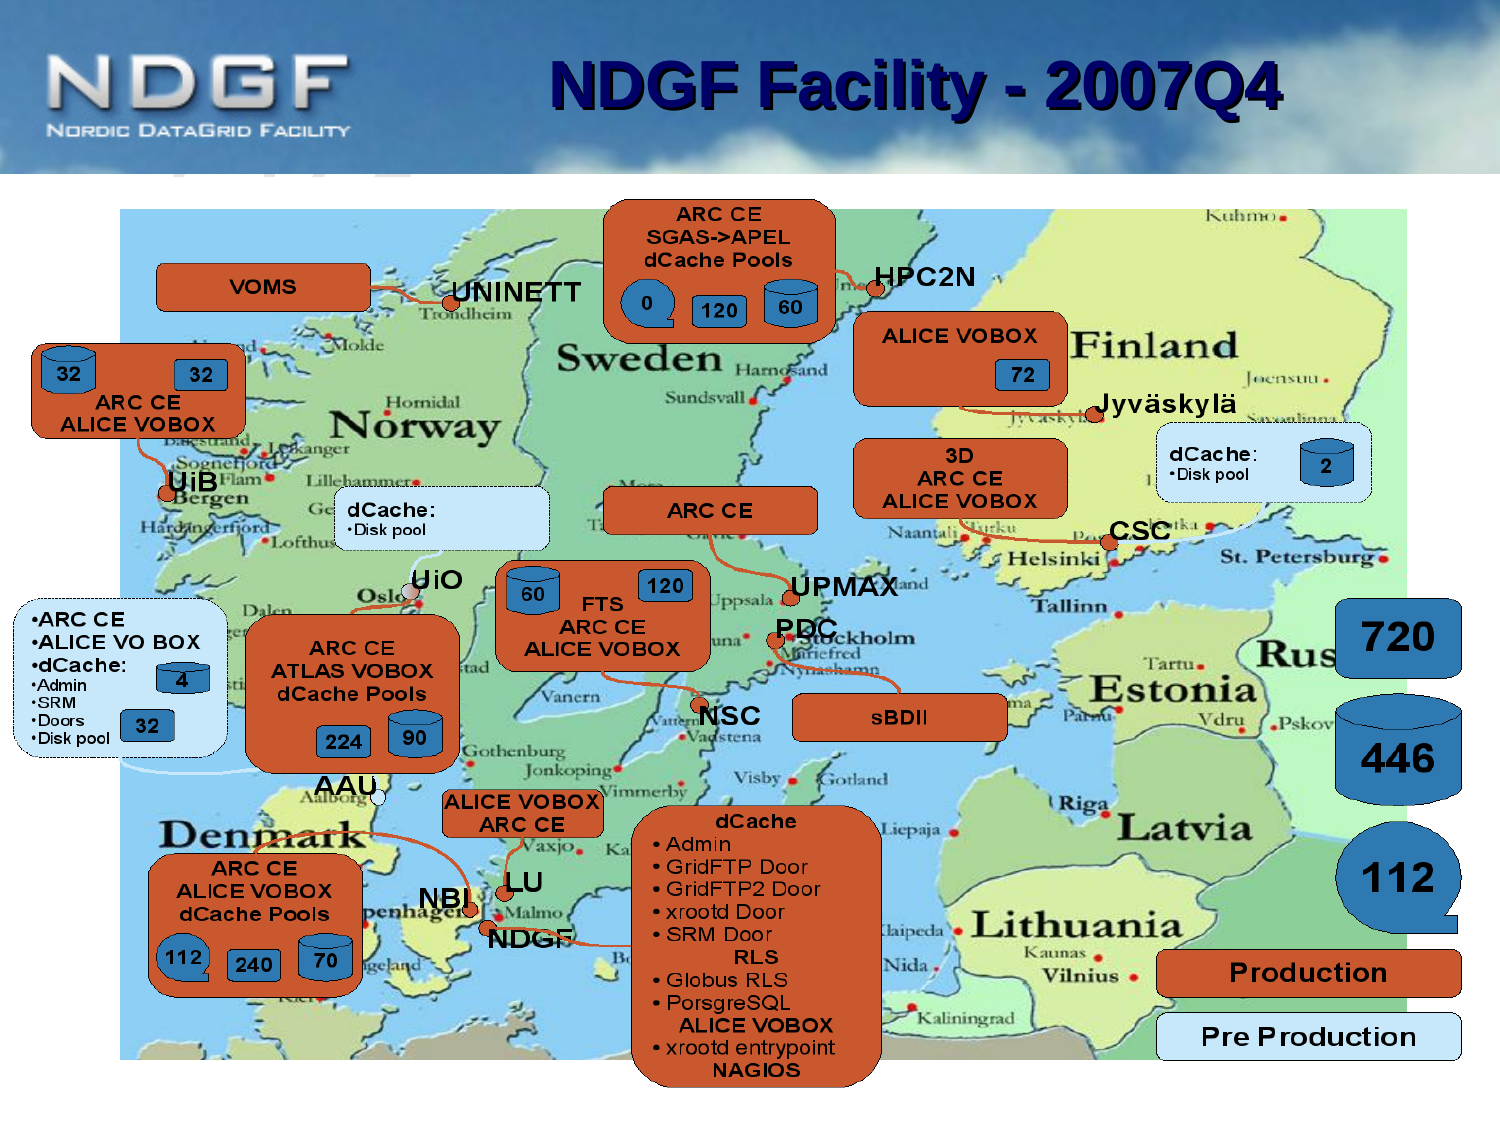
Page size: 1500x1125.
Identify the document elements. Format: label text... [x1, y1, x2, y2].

picture [0, 0, 1500, 1125]
title NDGF Facility - 2007Q4 [372, 19, 1459, 149]
